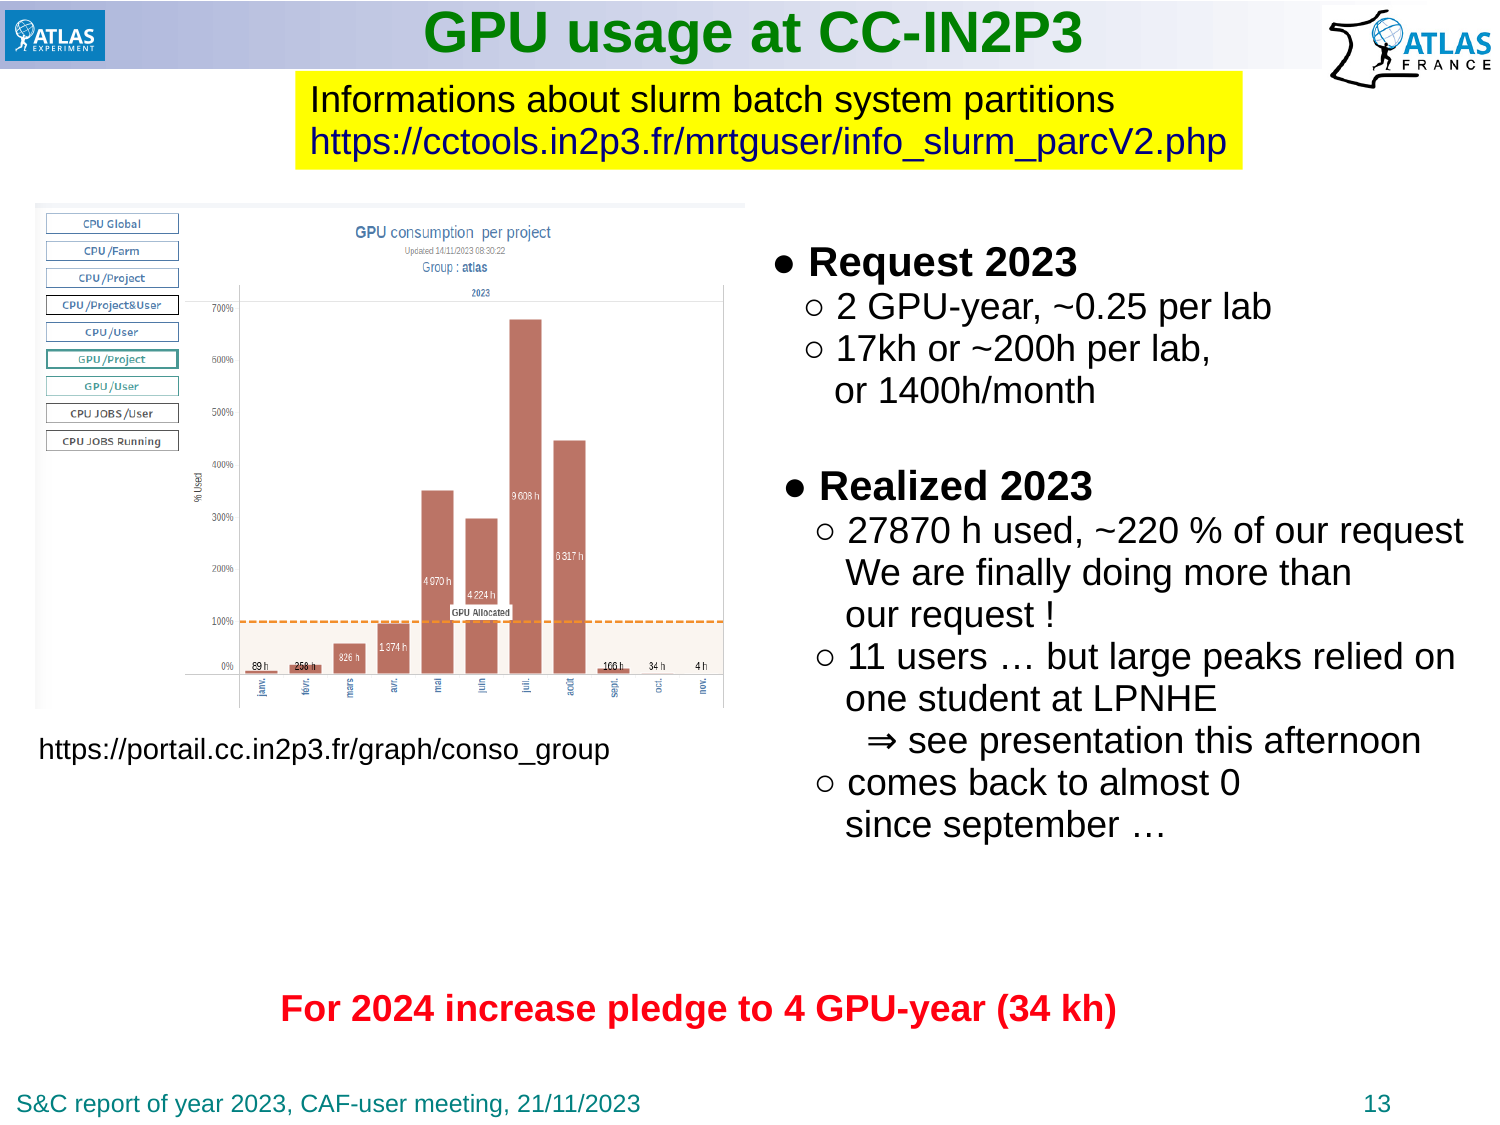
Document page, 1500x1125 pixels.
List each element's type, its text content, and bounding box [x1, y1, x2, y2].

text_box Informations about slurm batch system partitions https://cctools.in2p3.fr/mrtguser/info_slurm_parcV2.php [295, 70, 1243, 170]
text_box ● Realized 2023 ○ 27870 h used, ~220 % of our request We are finally doing more than our request ! ○ 11 users … but large peaks relied on one student at LPNHE ⇒ see presentation this afternoon ○ comes back to almost 0 since september … [767, 455, 1500, 863]
text_box ● Request 2023 ○ 2 GPU-year, ~0.25 per lab ○ 17kh or ~200h per lab, or 1400h/month [756, 231, 1288, 456]
picture [35, 203, 745, 709]
text_box GPU usage at CC-IN2P3 [7, 0, 1500, 117]
text_box https://portail.cc.in2p3.fr/graph/conso_group [23, 723, 767, 780]
text_box For 2024 increase pledge to 4 GPU-year (34 kh) [265, 980, 1176, 1038]
